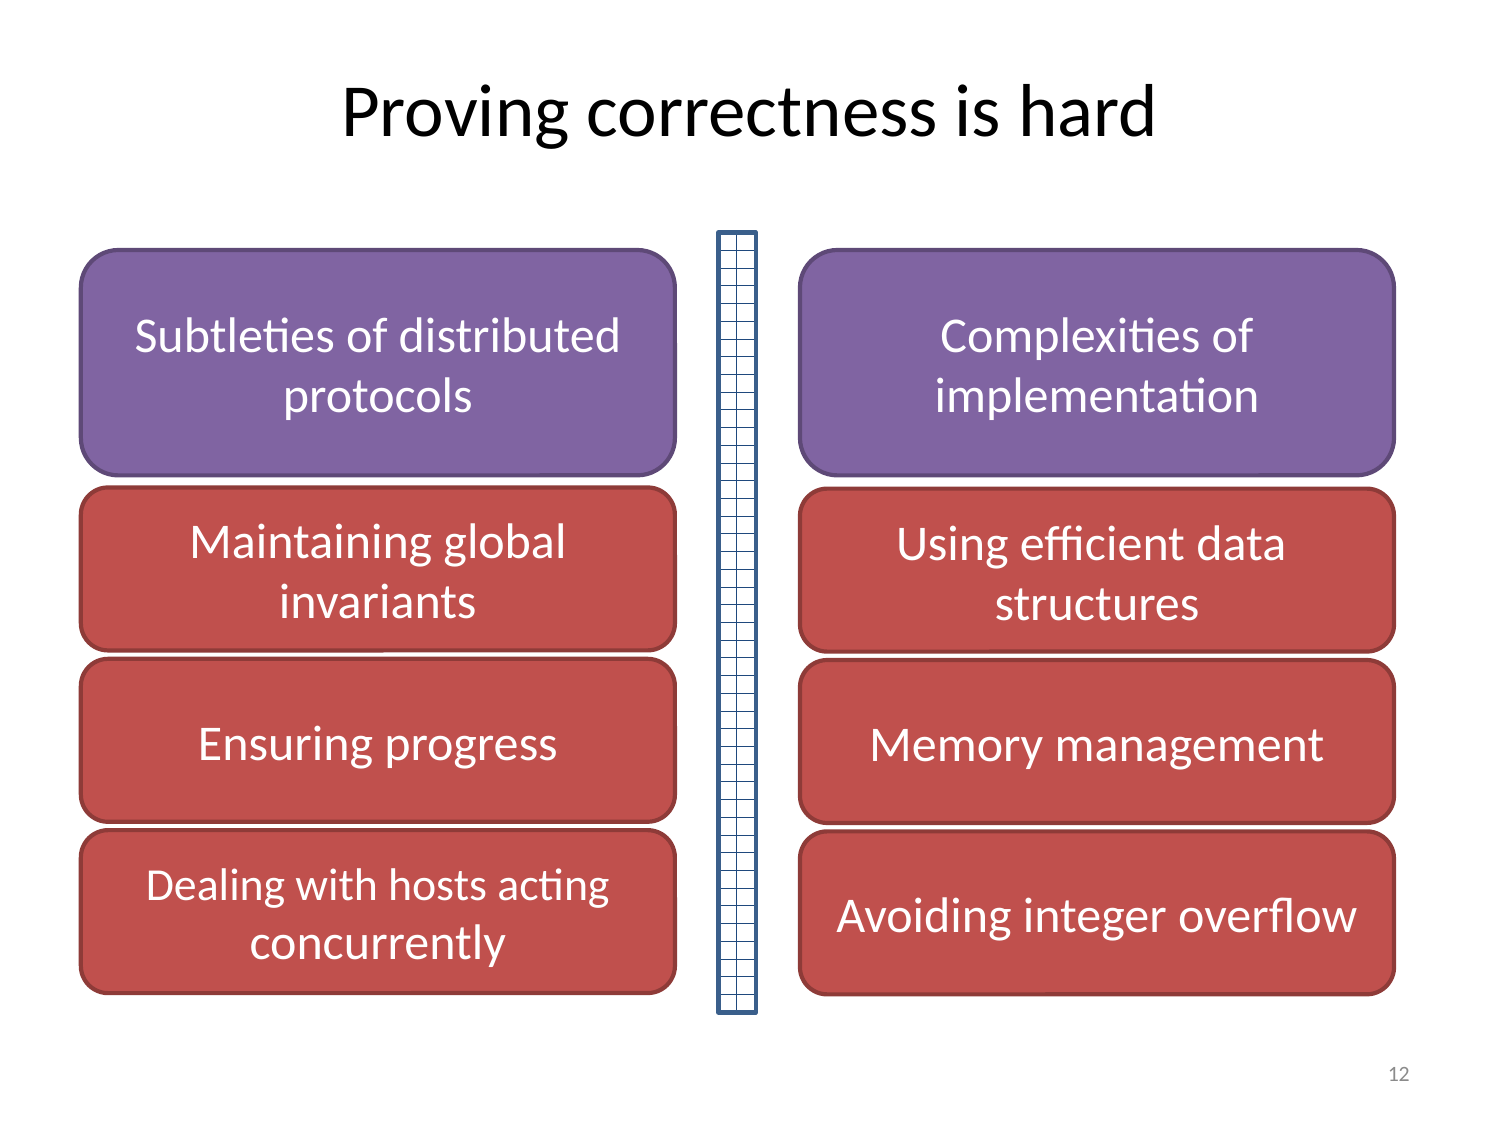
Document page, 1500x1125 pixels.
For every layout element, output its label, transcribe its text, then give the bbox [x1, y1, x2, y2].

text_box Subtleties of distributed protocols [80, 249, 675, 476]
text_box Memory management [799, 660, 1395, 823]
text_box Avoiding integer overflow [799, 831, 1395, 995]
title Proving correctness is hard [43, 12, 1457, 200]
text_box Complexities of implementation [799, 249, 1395, 476]
text_box Ensuring progress [80, 658, 675, 822]
text_box Maintaining global invariants [80, 487, 675, 651]
text_box Dealing with hosts acting concurrently [80, 830, 675, 994]
text_box [718, 232, 756, 1013]
slide_number <number> [1074, 1042, 1425, 1103]
text_box Using efficient data structures [799, 488, 1395, 652]
